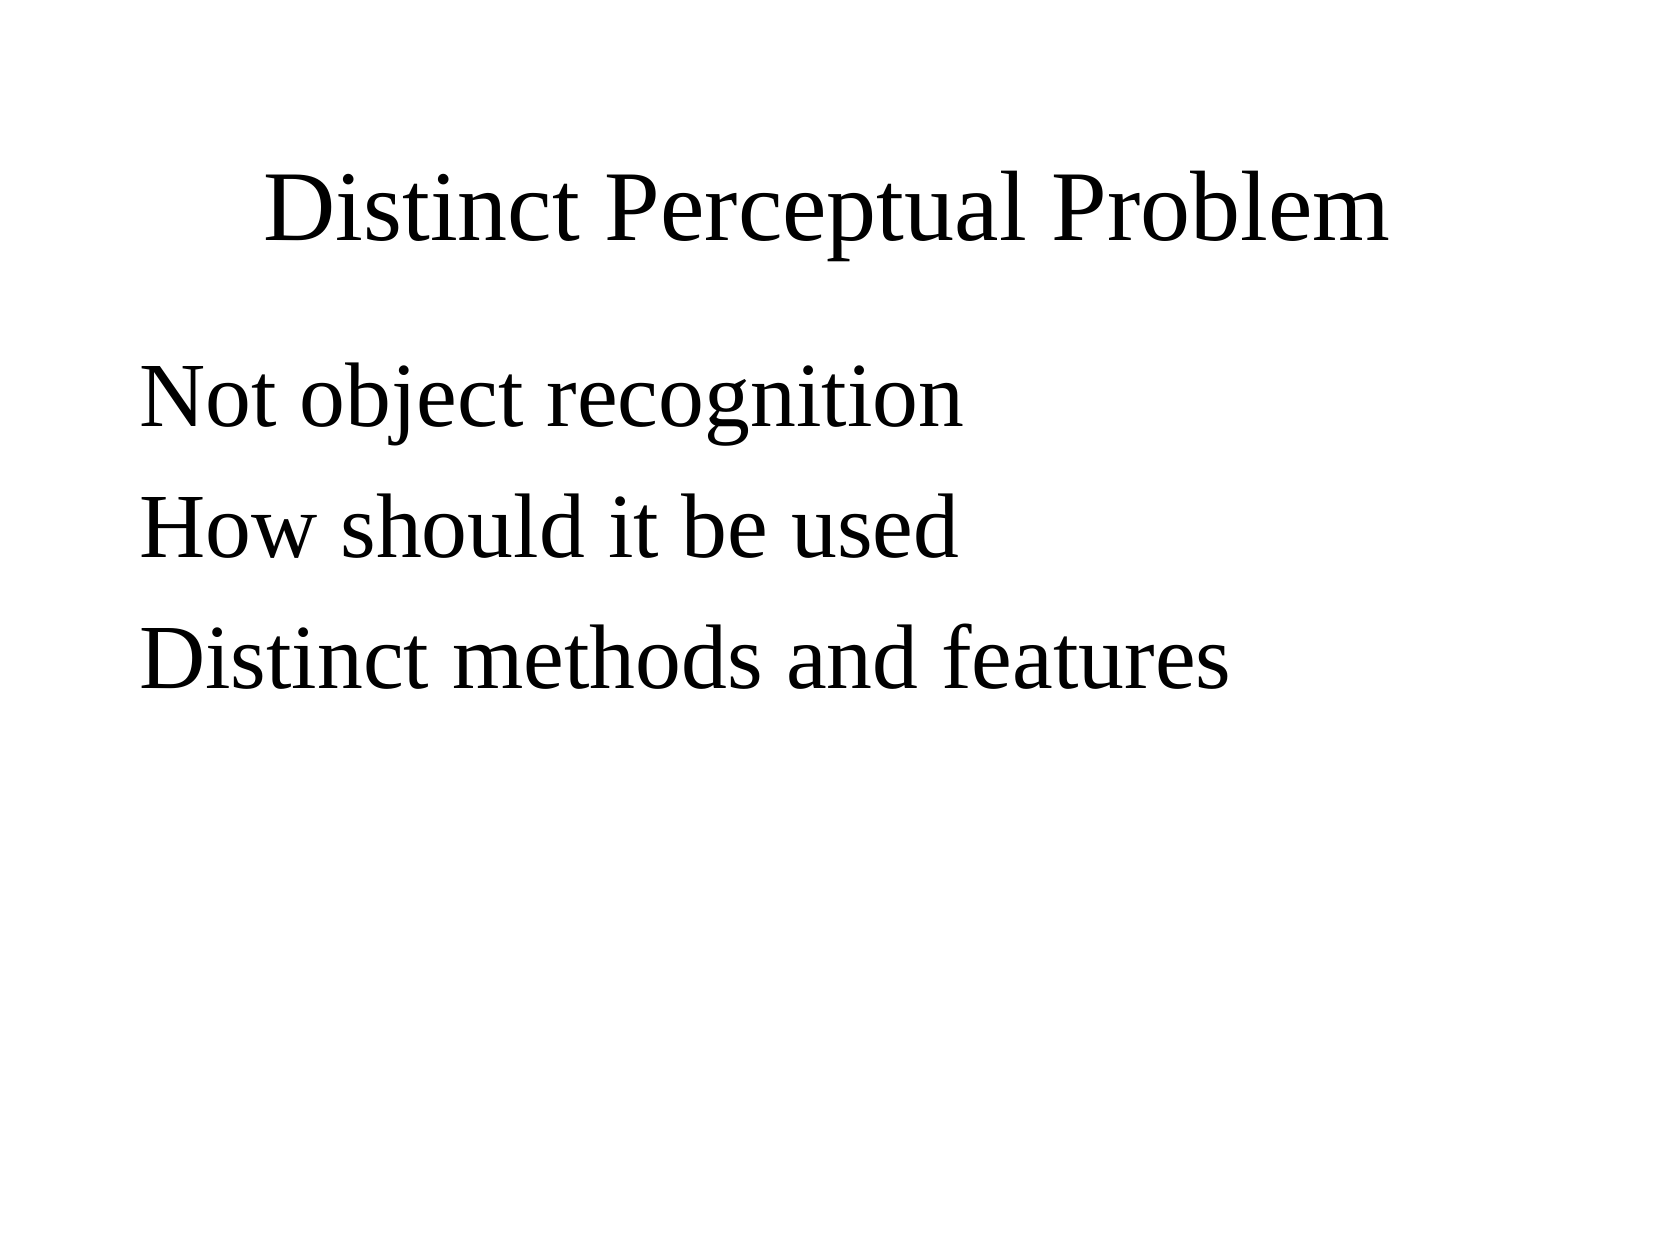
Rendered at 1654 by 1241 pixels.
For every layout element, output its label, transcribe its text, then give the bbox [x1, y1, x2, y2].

title Distinct Perceptual Problem [121, 102, 1534, 311]
list Not object recognition How should it be used Distinct methods and features [121, 344, 1534, 1127]
